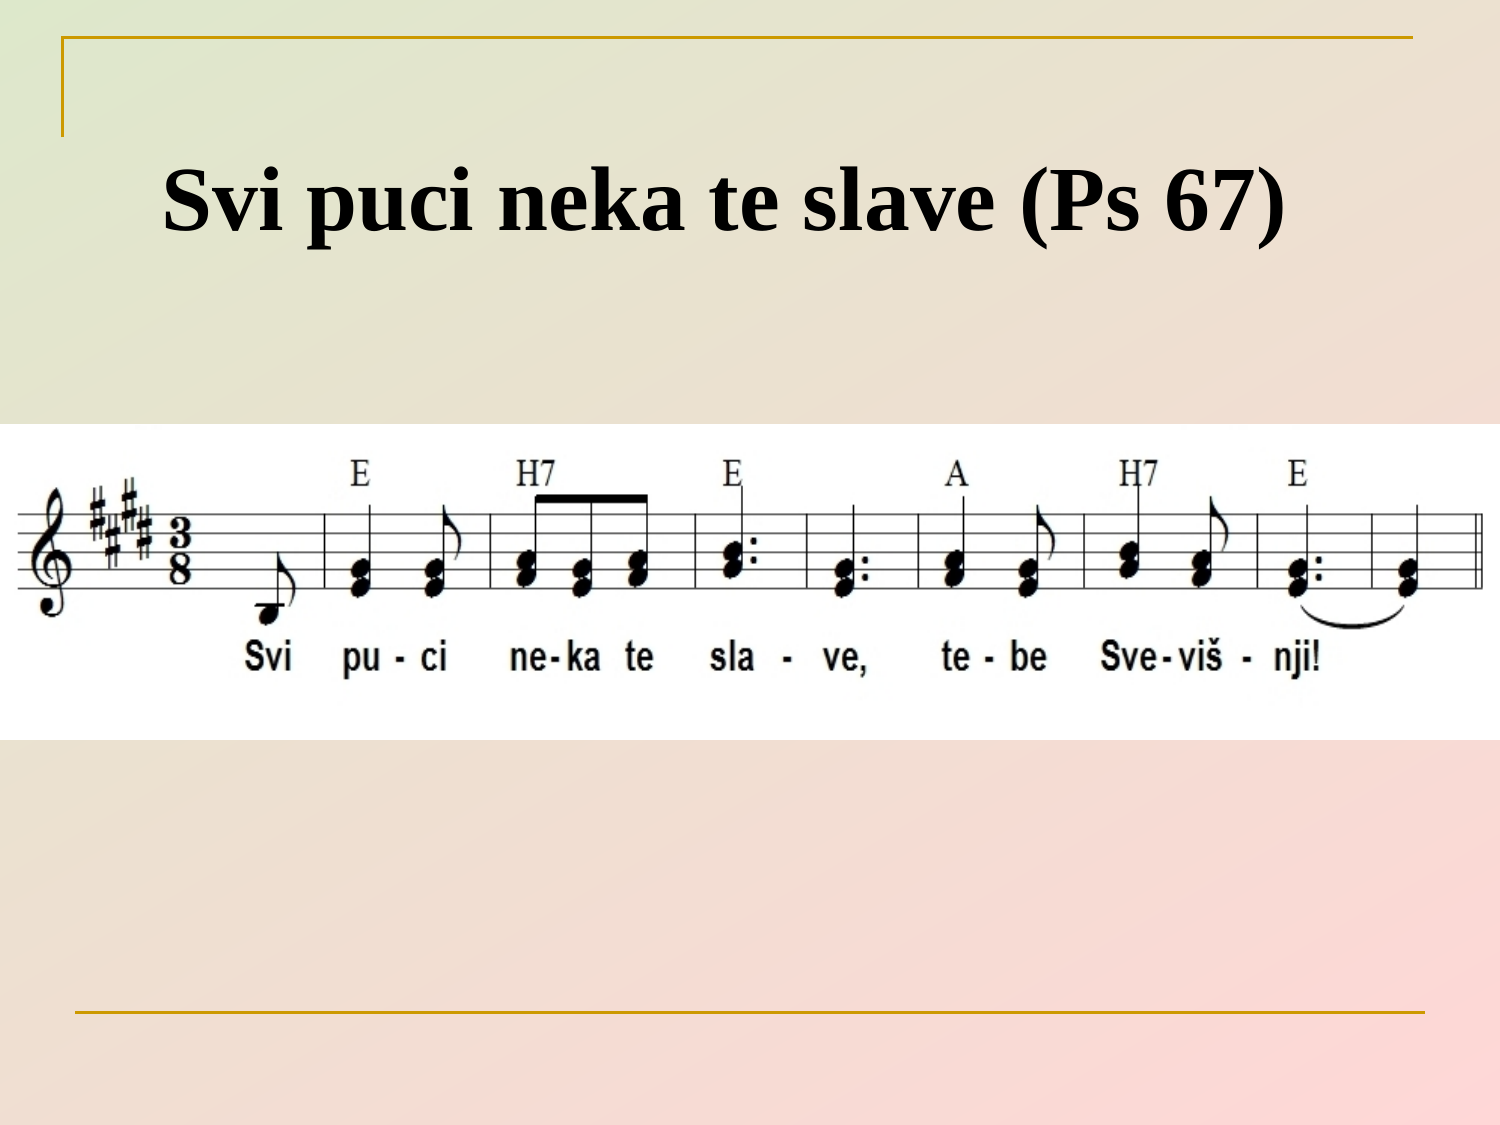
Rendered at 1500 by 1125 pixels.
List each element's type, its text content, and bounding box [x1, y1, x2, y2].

picture [0, 424, 1500, 740]
text_box Svi puci neka te slave (Ps 67) [87, 99, 1363, 288]
